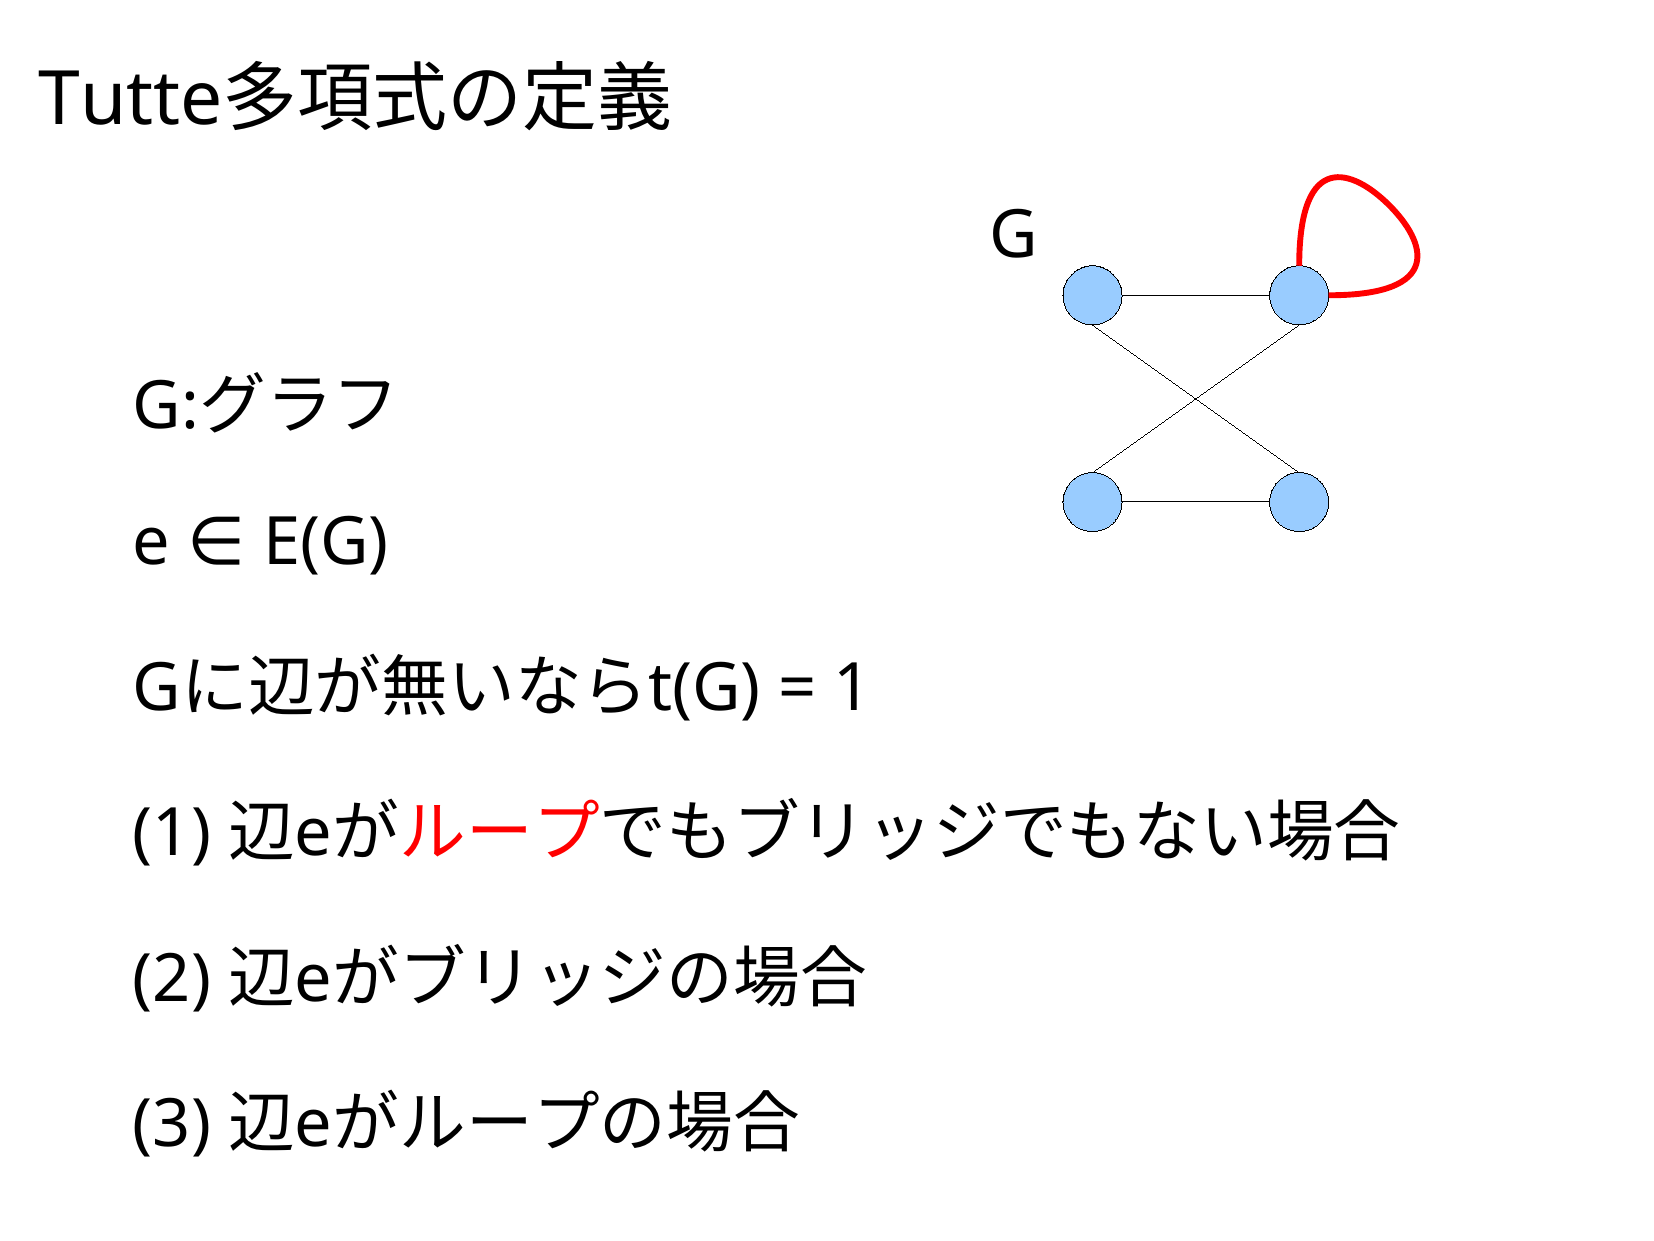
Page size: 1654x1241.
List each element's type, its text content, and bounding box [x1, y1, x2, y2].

text_box Tutte多項式の定義 [23, 29, 687, 126]
text_box [1062, 265, 1123, 325]
text_box G:グラフ e ∈ E(G) Gに辺が無いならt(G) = 1 (1) 辺eがループでもブリッジでもない場合 (2) 辺eがブリッジの場合 (3) 辺eがループの場合 [118, 295, 1297, 920]
text_box [1062, 472, 1123, 532]
text_box [1269, 472, 1329, 532]
text_box G [974, 179, 1063, 266]
text_box [1269, 265, 1329, 325]
